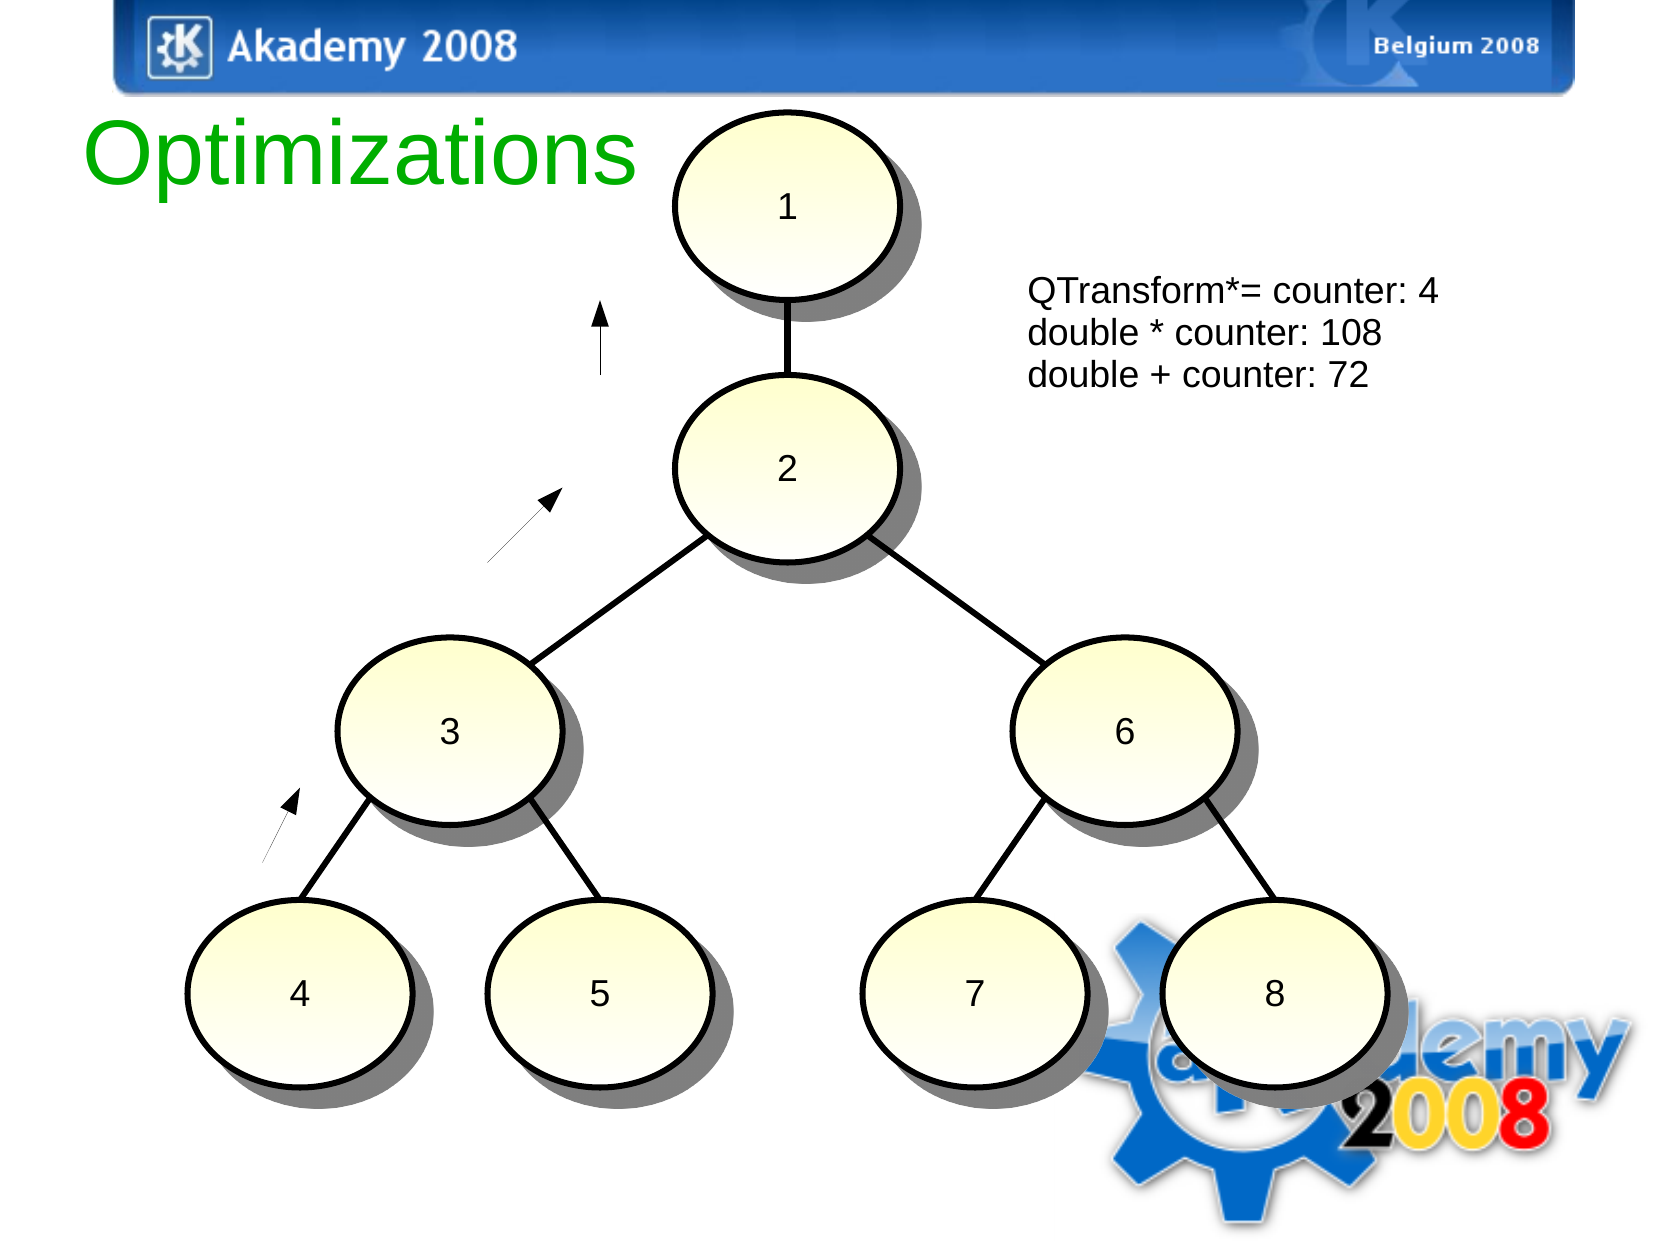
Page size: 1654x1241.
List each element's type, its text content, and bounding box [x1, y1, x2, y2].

text_box 7 [862, 899, 1088, 1088]
text_box QTransform*= counter: 4 double * counter: 108 double + counter: 72 [1012, 262, 1613, 404]
picture [1053, 913, 1654, 1241]
title Optimizations [82, 49, 1571, 257]
picture [112, 0, 1575, 98]
text_box 6 [1012, 637, 1238, 826]
text_box 4 [187, 899, 413, 1088]
text_box 8 [1162, 899, 1388, 1088]
text_box 3 [337, 637, 563, 826]
text_box 2 [675, 374, 901, 563]
text_box 1 [675, 112, 901, 300]
text_box 5 [487, 899, 713, 1088]
